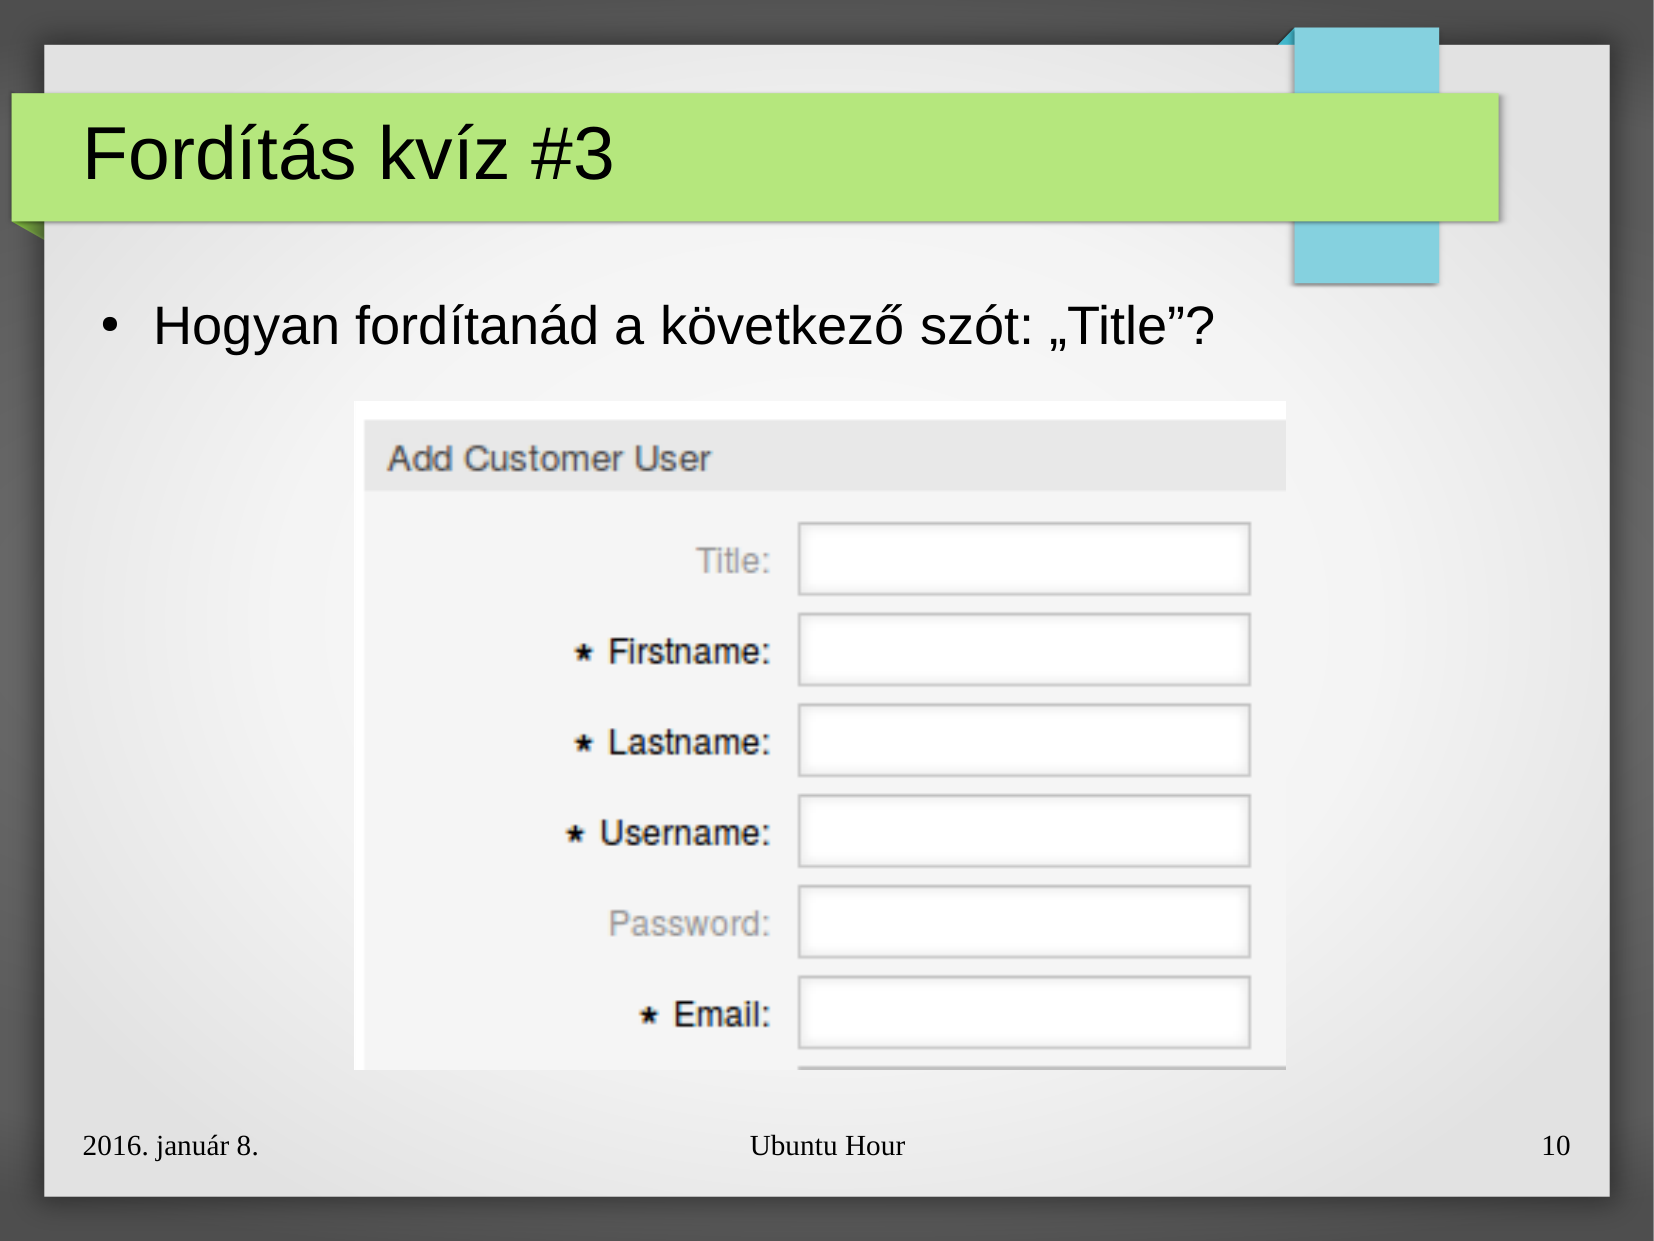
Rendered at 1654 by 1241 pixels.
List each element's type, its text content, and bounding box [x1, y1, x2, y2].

list Hogyan fordítanád a következő szót: „Title”? [82, 295, 1571, 1015]
picture [0, 0, 1654, 1241]
title Fordítás kvíz #3 [82, 94, 1264, 213]
